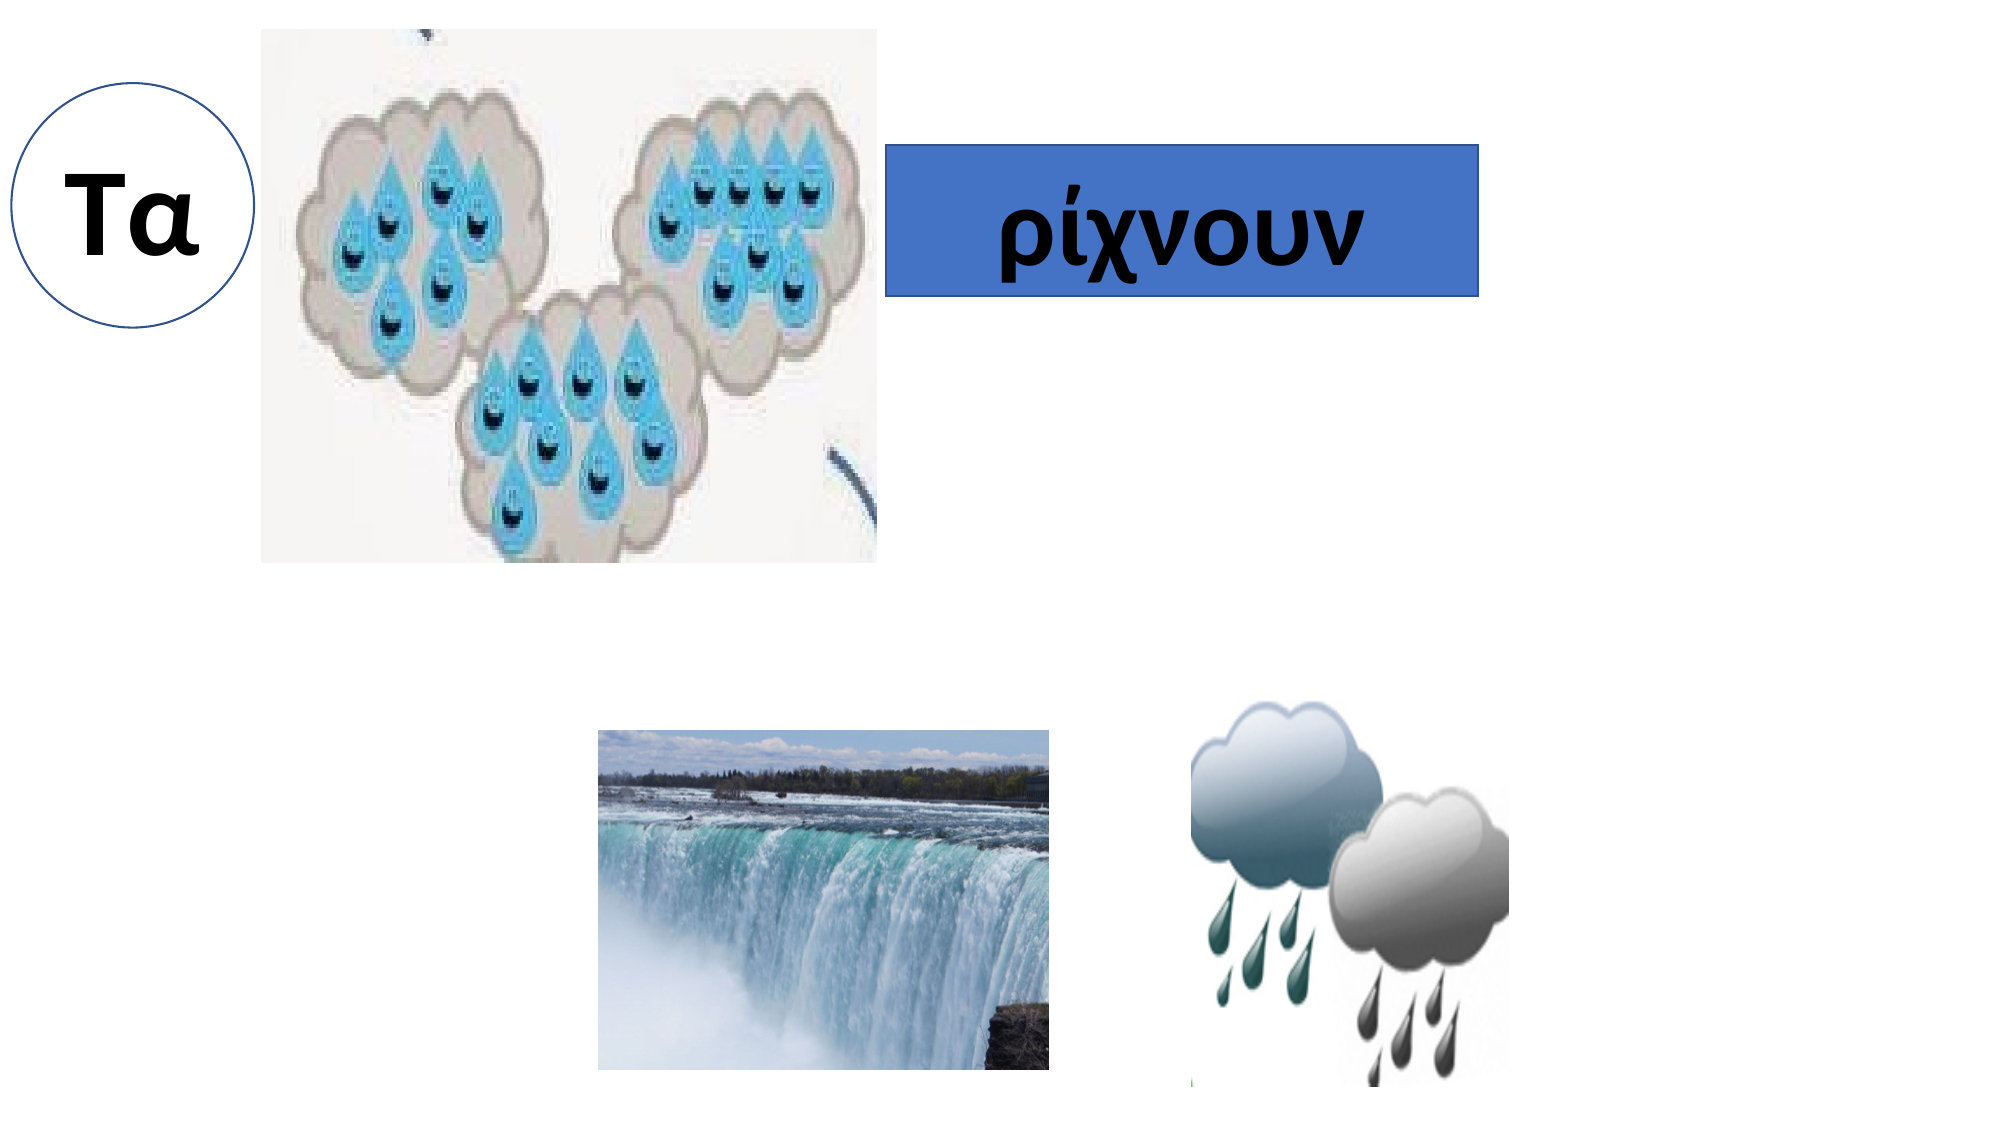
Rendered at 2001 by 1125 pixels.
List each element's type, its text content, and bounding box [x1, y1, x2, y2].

picture [1191, 685, 1509, 1087]
picture [598, 730, 1049, 1070]
picture [261, 29, 877, 563]
text_box Τα [11, 83, 255, 328]
text_box ρίχνουν [886, 145, 1478, 296]
